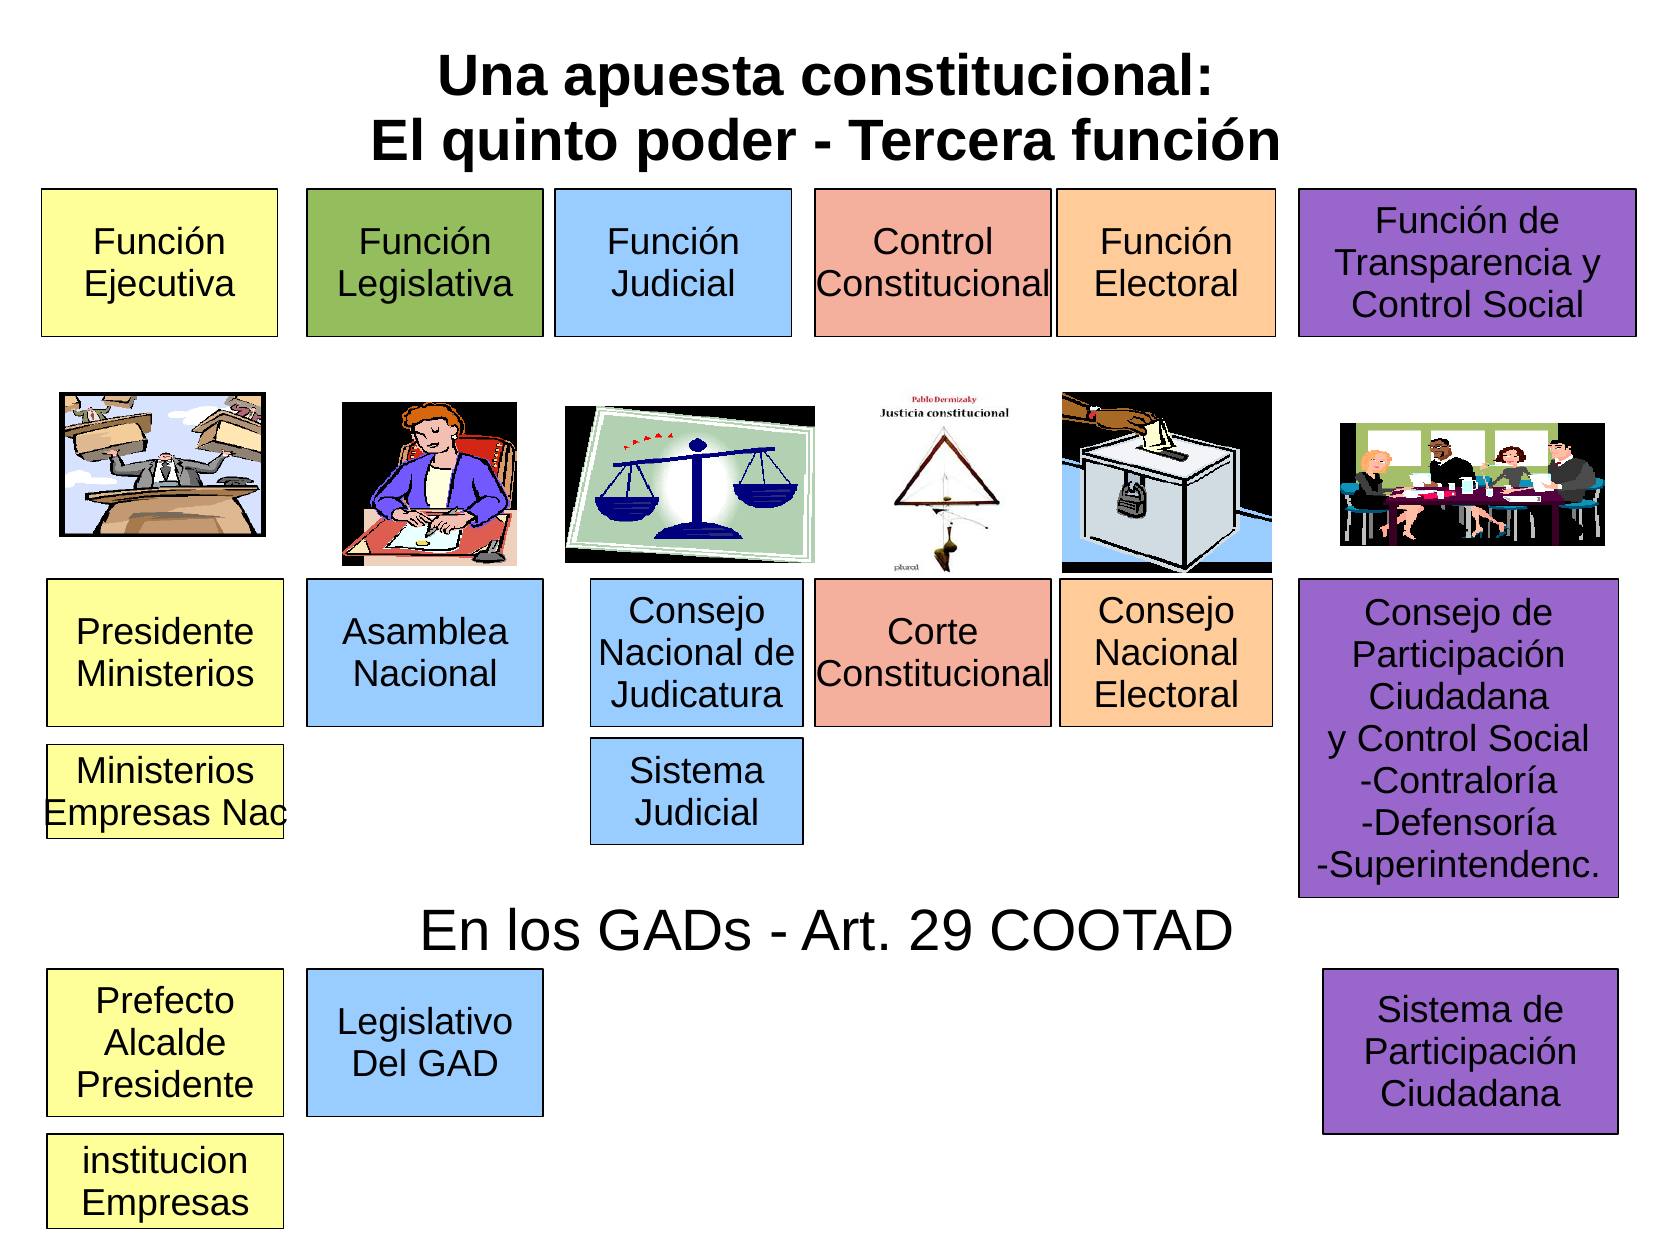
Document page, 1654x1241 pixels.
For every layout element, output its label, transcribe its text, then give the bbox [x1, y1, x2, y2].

picture [856, 389, 1034, 573]
text_box Función de Transparencia y Control Social [1299, 188, 1636, 337]
text_box Consejo de Participación Ciudadana y Control Social -Contraloría -Defensoría -Superintendenc. [1299, 578, 1619, 898]
text_box Asamblea Nacional [307, 578, 544, 727]
text_box Función Electoral [1057, 188, 1276, 337]
text_box Función Judicial [555, 188, 792, 337]
text_box Consejo Nacional Electoral [1060, 578, 1273, 727]
text_box Consejo Nacional de Judicatura [590, 578, 804, 727]
text_box Función Ejecutiva [41, 188, 278, 337]
text_box Sistema Judicial [590, 738, 804, 845]
picture [342, 402, 517, 566]
picture [565, 406, 815, 563]
picture [59, 392, 266, 537]
text_box Legislativo Del GAD [307, 968, 544, 1117]
text_box Corte Constitucional [814, 578, 1052, 727]
text_box institucion Empresas [47, 1134, 284, 1229]
subtitle En los GADs - Art. 29 COOTAD [82, 791, 1571, 1066]
picture [1340, 423, 1605, 546]
text_box Prefecto Alcalde Presidente [47, 968, 284, 1117]
picture [1062, 392, 1272, 573]
title Una apuesta constitucional: El quinto poder - Tercera función [82, 9, 1571, 202]
text_box Sistema de Participación Ciudadana [1322, 968, 1619, 1134]
text_box Presidente Ministerios [47, 578, 284, 727]
text_box Ministerios Empresas Nac [47, 744, 284, 839]
text_box Función Legislativa [307, 188, 544, 337]
text_box Control Constitucional [814, 188, 1052, 337]
